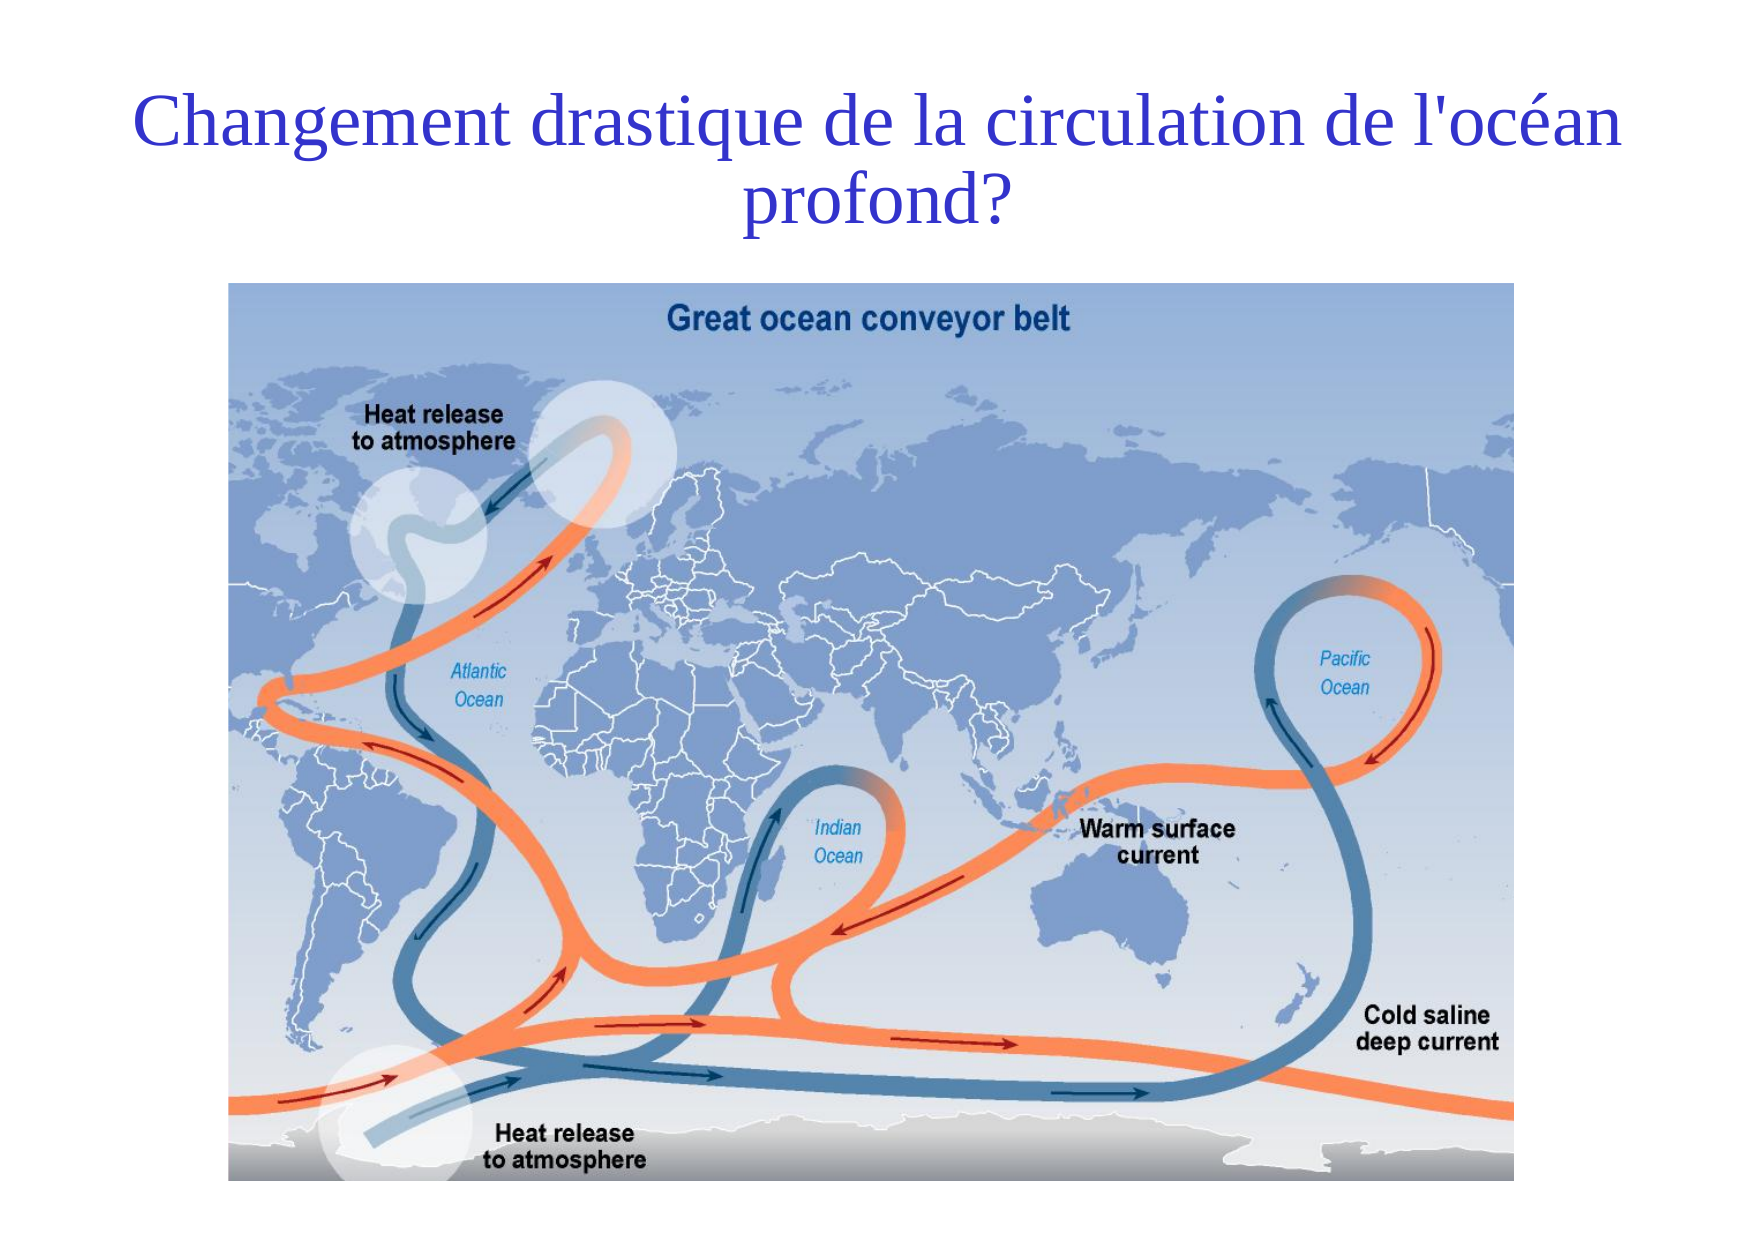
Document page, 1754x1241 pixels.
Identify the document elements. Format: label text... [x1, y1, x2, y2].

text_box Changement drastique de la circulation de l'océan profond? [115, 75, 1642, 247]
picture [228, 283, 1514, 1181]
